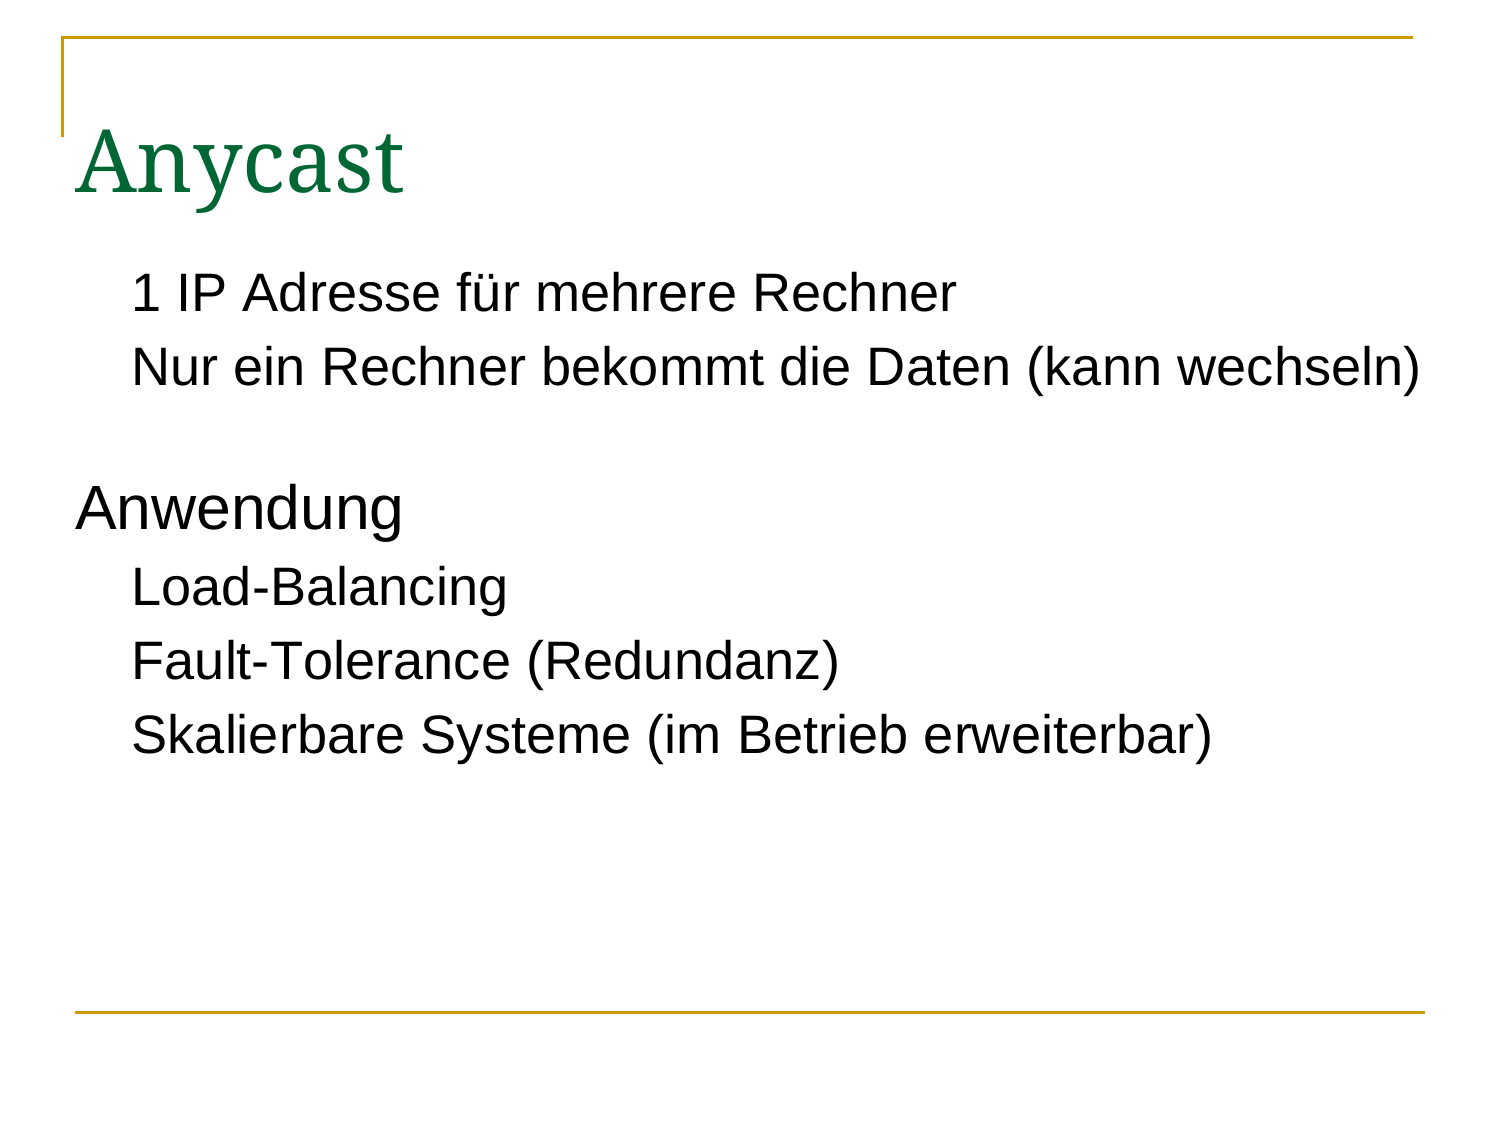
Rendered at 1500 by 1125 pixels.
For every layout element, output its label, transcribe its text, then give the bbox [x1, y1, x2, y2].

title Anycast [75, 52, 1426, 262]
list 1 IP Adresse für mehrere Rechner Nur ein Rechner bekommt die Daten (kann wechseln) Anwendung Load-Balancing Fault-Tolerance (Redundanz) Skalierbare Systeme (im Betrieb erweiterbar) [75, 262, 1426, 991]
